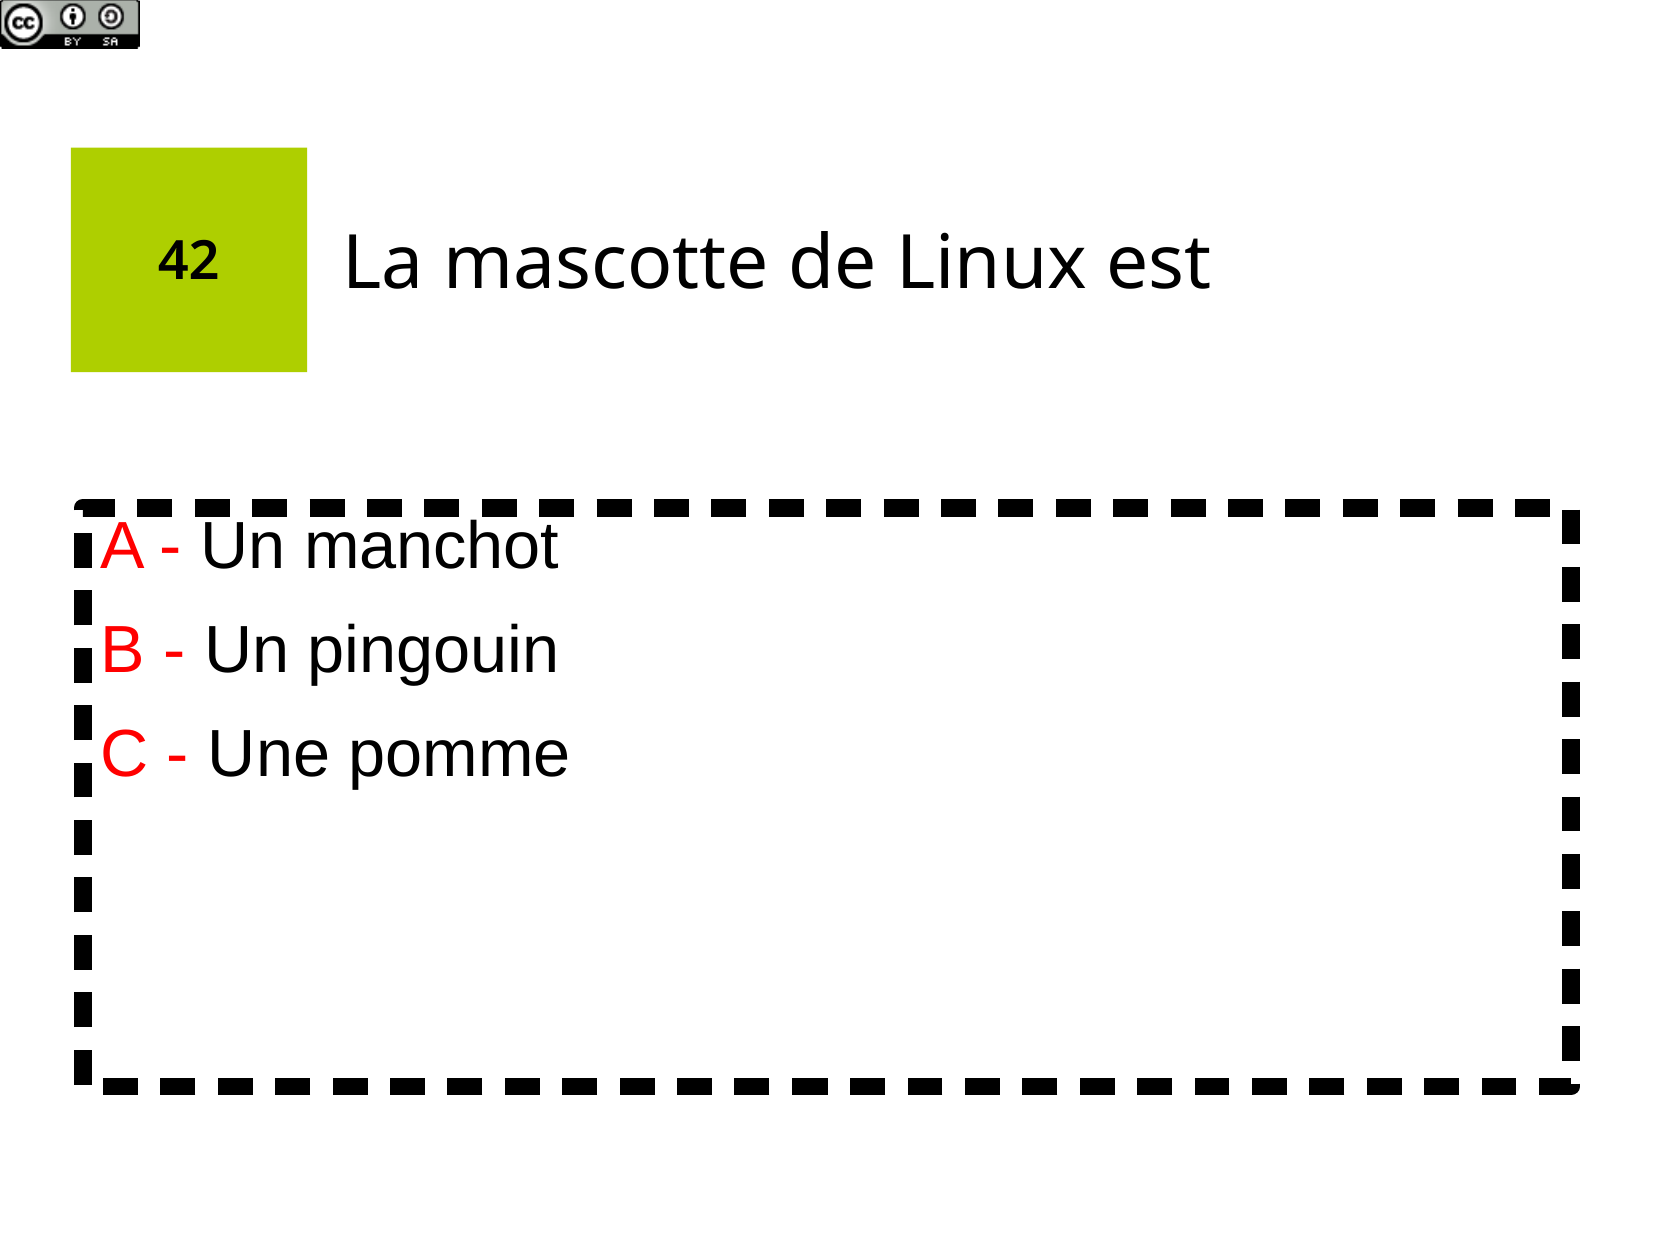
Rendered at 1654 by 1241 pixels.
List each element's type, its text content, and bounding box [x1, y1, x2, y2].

picture [0, 0, 140, 49]
title La mascotte de Linux est [342, 59, 1571, 461]
list Un manchot Un pingouin Une pomme [82, 507, 1571, 1087]
